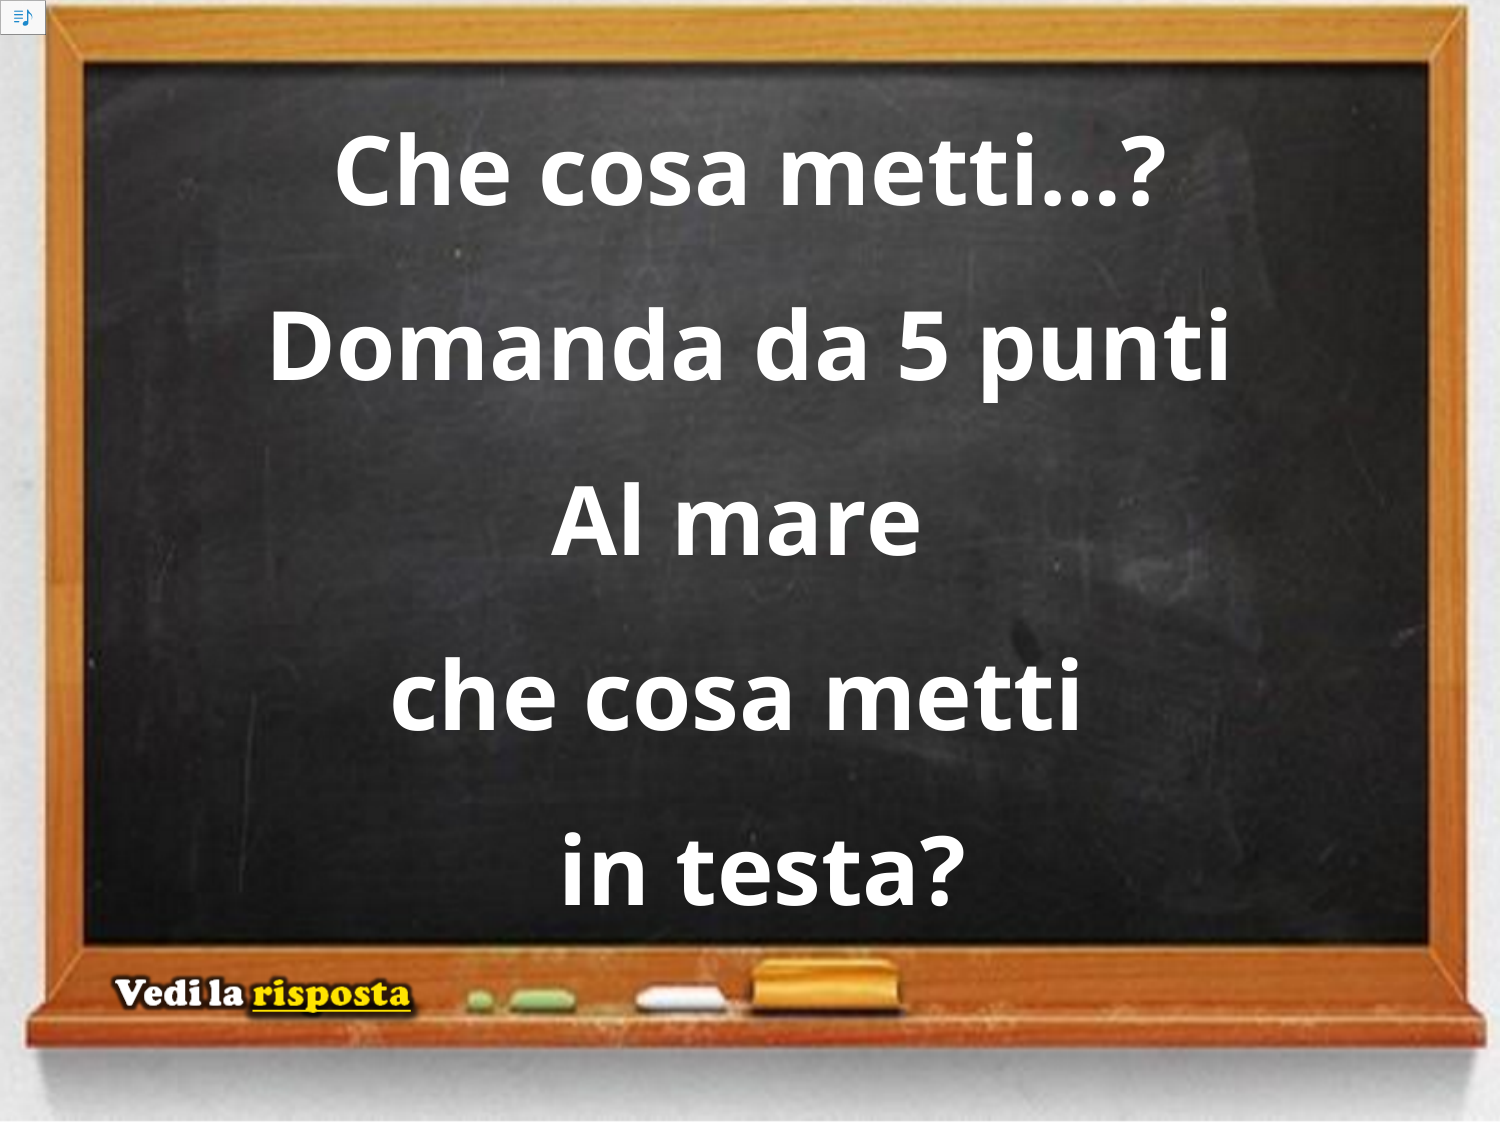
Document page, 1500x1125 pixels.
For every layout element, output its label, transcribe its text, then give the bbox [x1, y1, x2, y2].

picture [0, 0, 1500, 1125]
text_box [0, 0, 47, 36]
text_box Che cosa metti…? Domanda da 5 punti Al mare che cosa metti in testa? [87, 102, 1413, 933]
